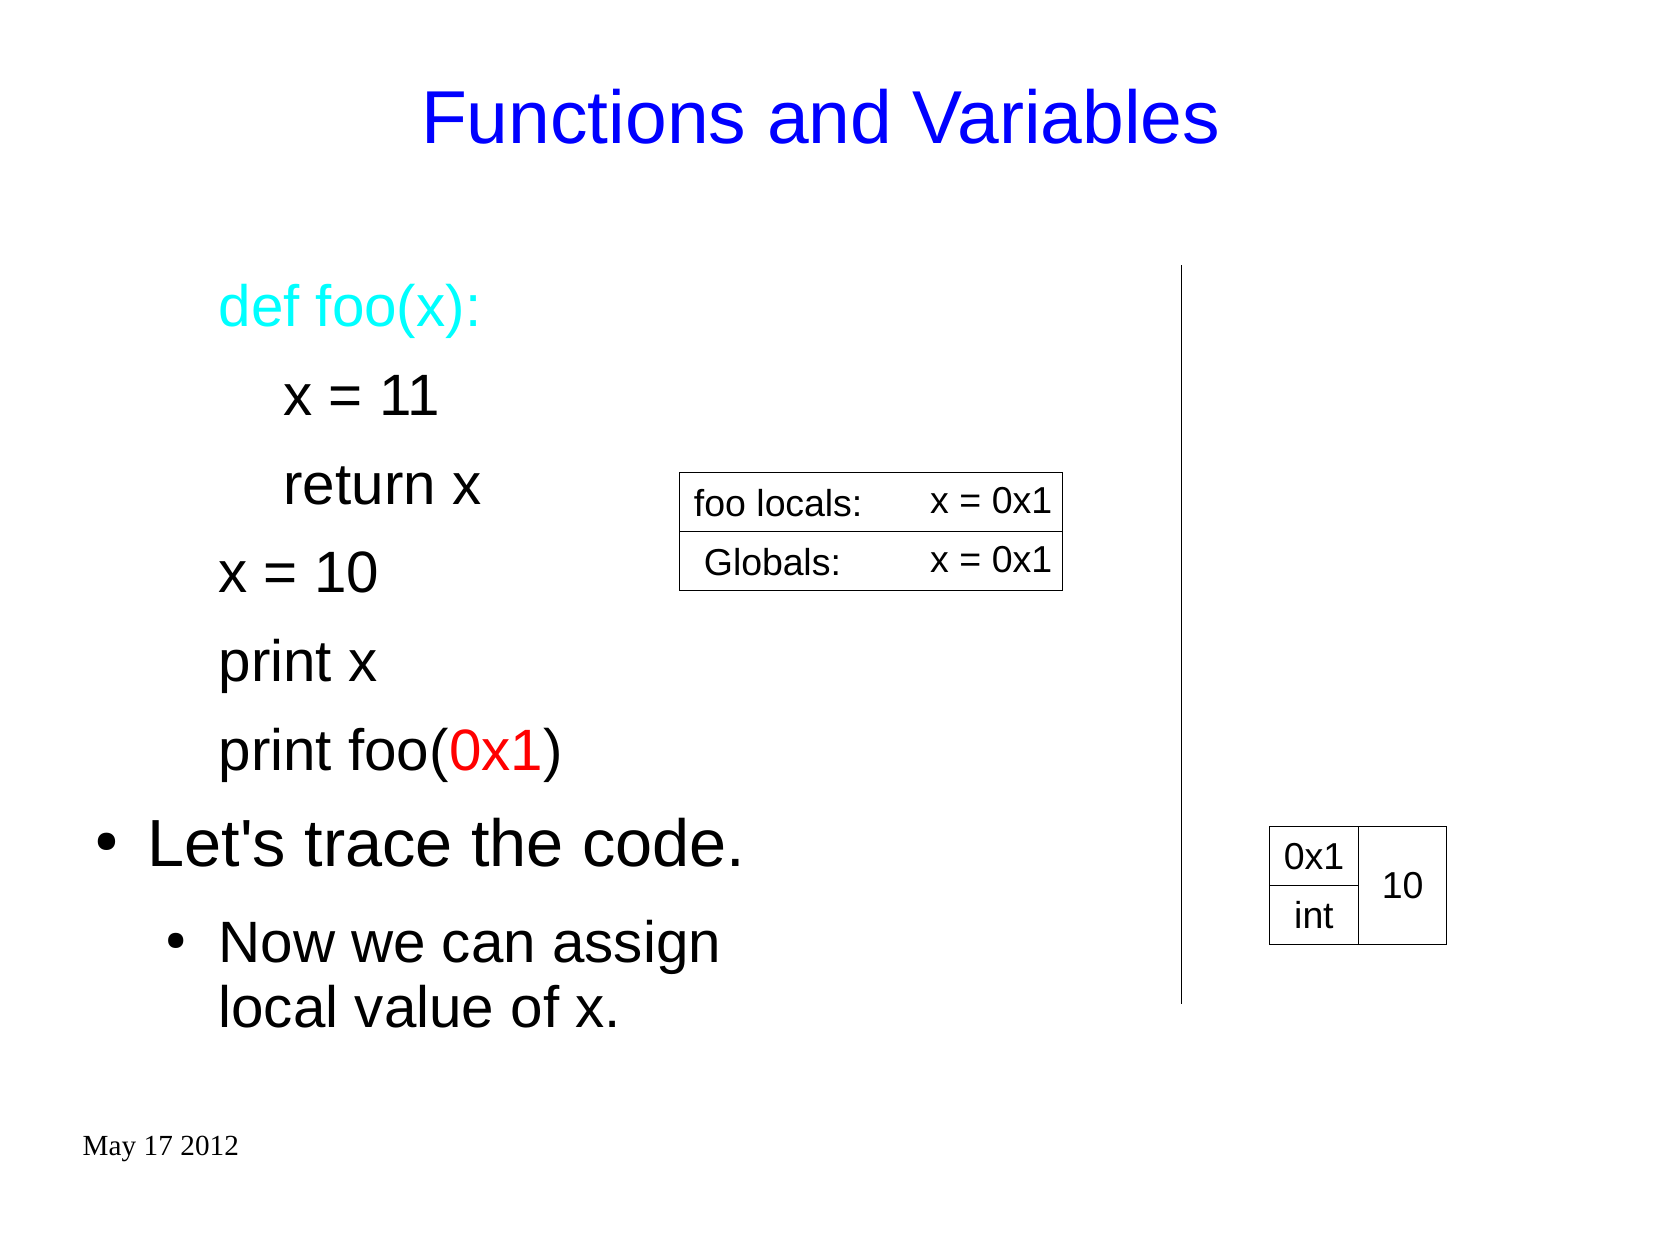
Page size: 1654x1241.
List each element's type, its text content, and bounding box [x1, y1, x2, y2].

text_box foo locals: [680, 474, 878, 531]
text_box x = 0x1 [1063, 531, 1068, 589]
text_box x = 0x1 [915, 532, 1062, 589]
text_box x = 0x1 [1063, 472, 1068, 530]
list def foo(x): x = 11 return x x = 10 print x print foo(0x1) Let's trace the code. Now we can assign local value of x. [76, 274, 803, 1093]
title Functions and Variables [76, 58, 1565, 178]
text_box Globals: [689, 533, 857, 590]
text_box 0x1 [1269, 826, 1358, 886]
list def foo(x): x = 11 return x x = 10 print x print foo(0x1) Let's trace the code. Now we can assign local value of x. [680, 532, 803, 590]
text_box 10 [1358, 826, 1447, 945]
text_box x = 0x1 [915, 473, 1062, 530]
text_box int [1269, 886, 1358, 945]
